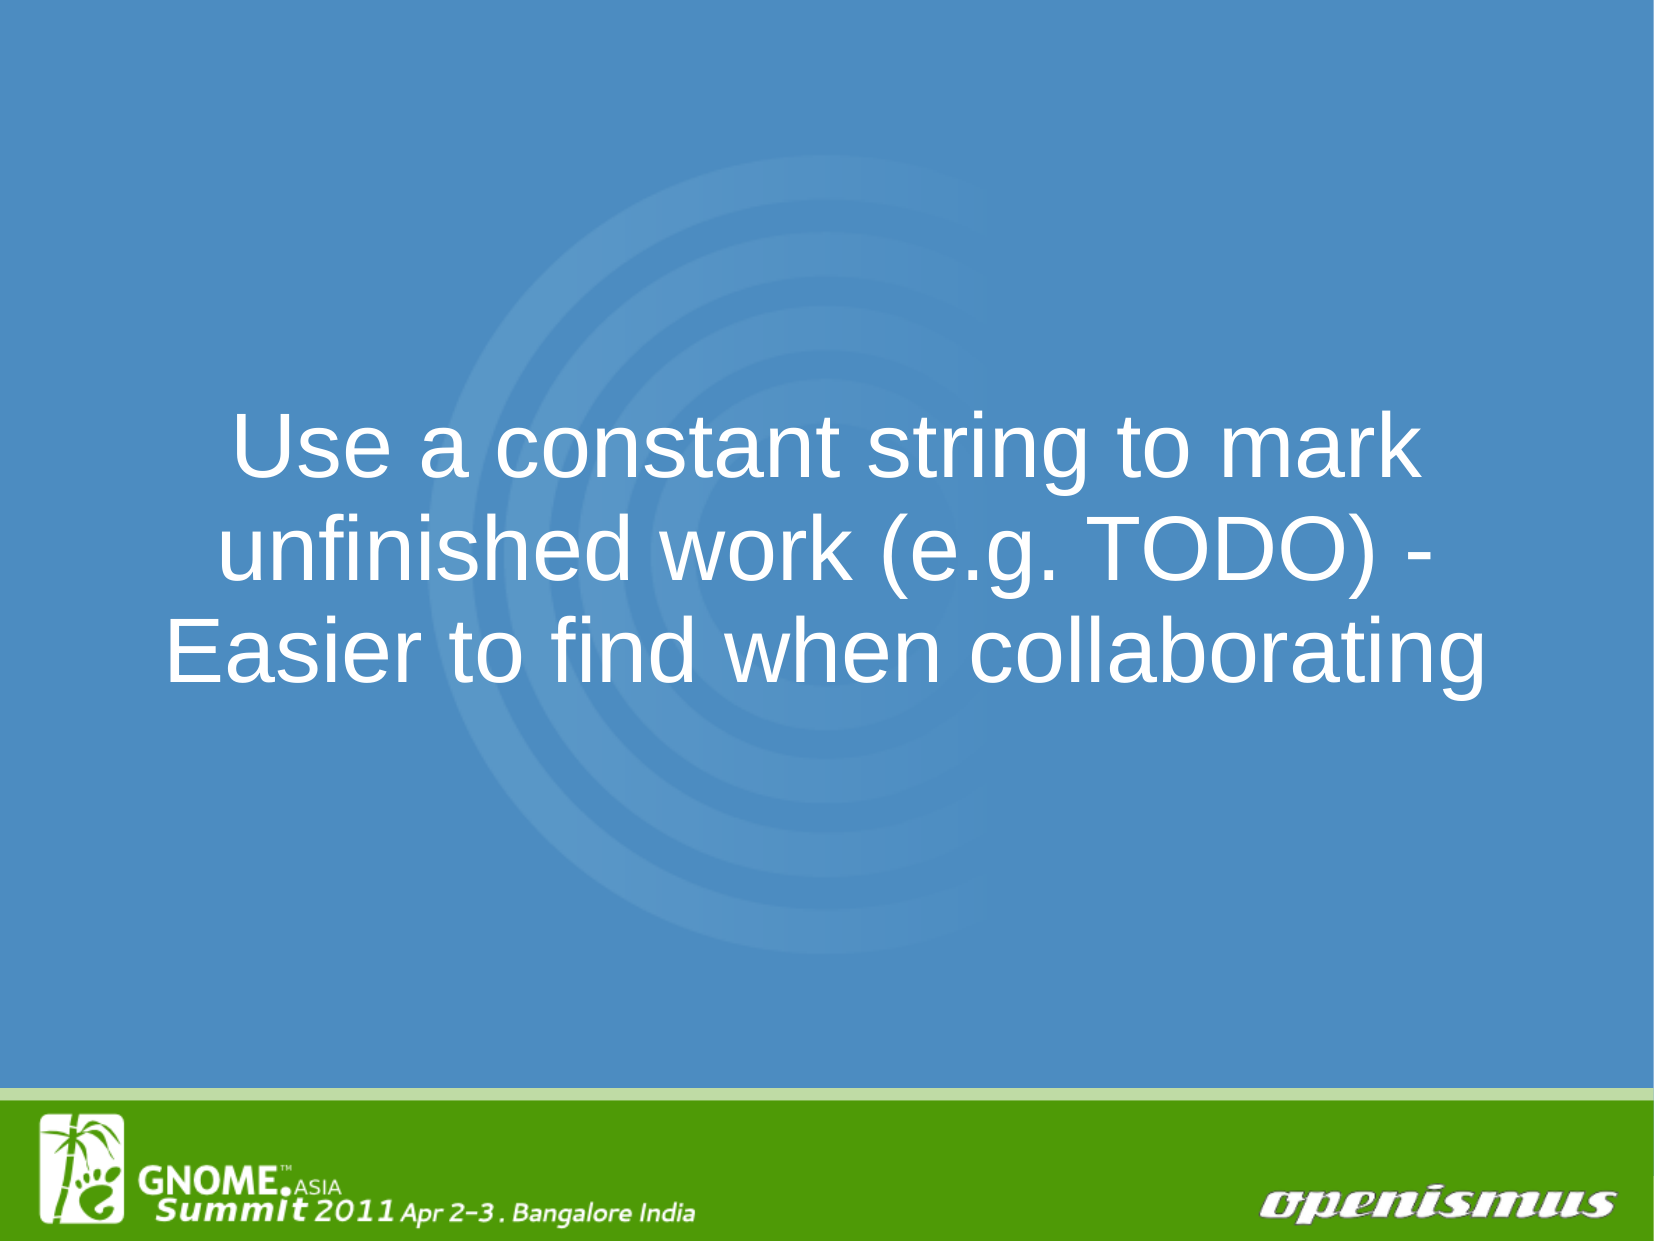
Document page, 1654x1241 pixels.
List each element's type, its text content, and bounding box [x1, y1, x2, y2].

title Use a constant string to mark unfinished work (e.g. TODO) - Easier to find when collaborating [82, 394, 1571, 703]
picture [0, 0, 1654, 1241]
